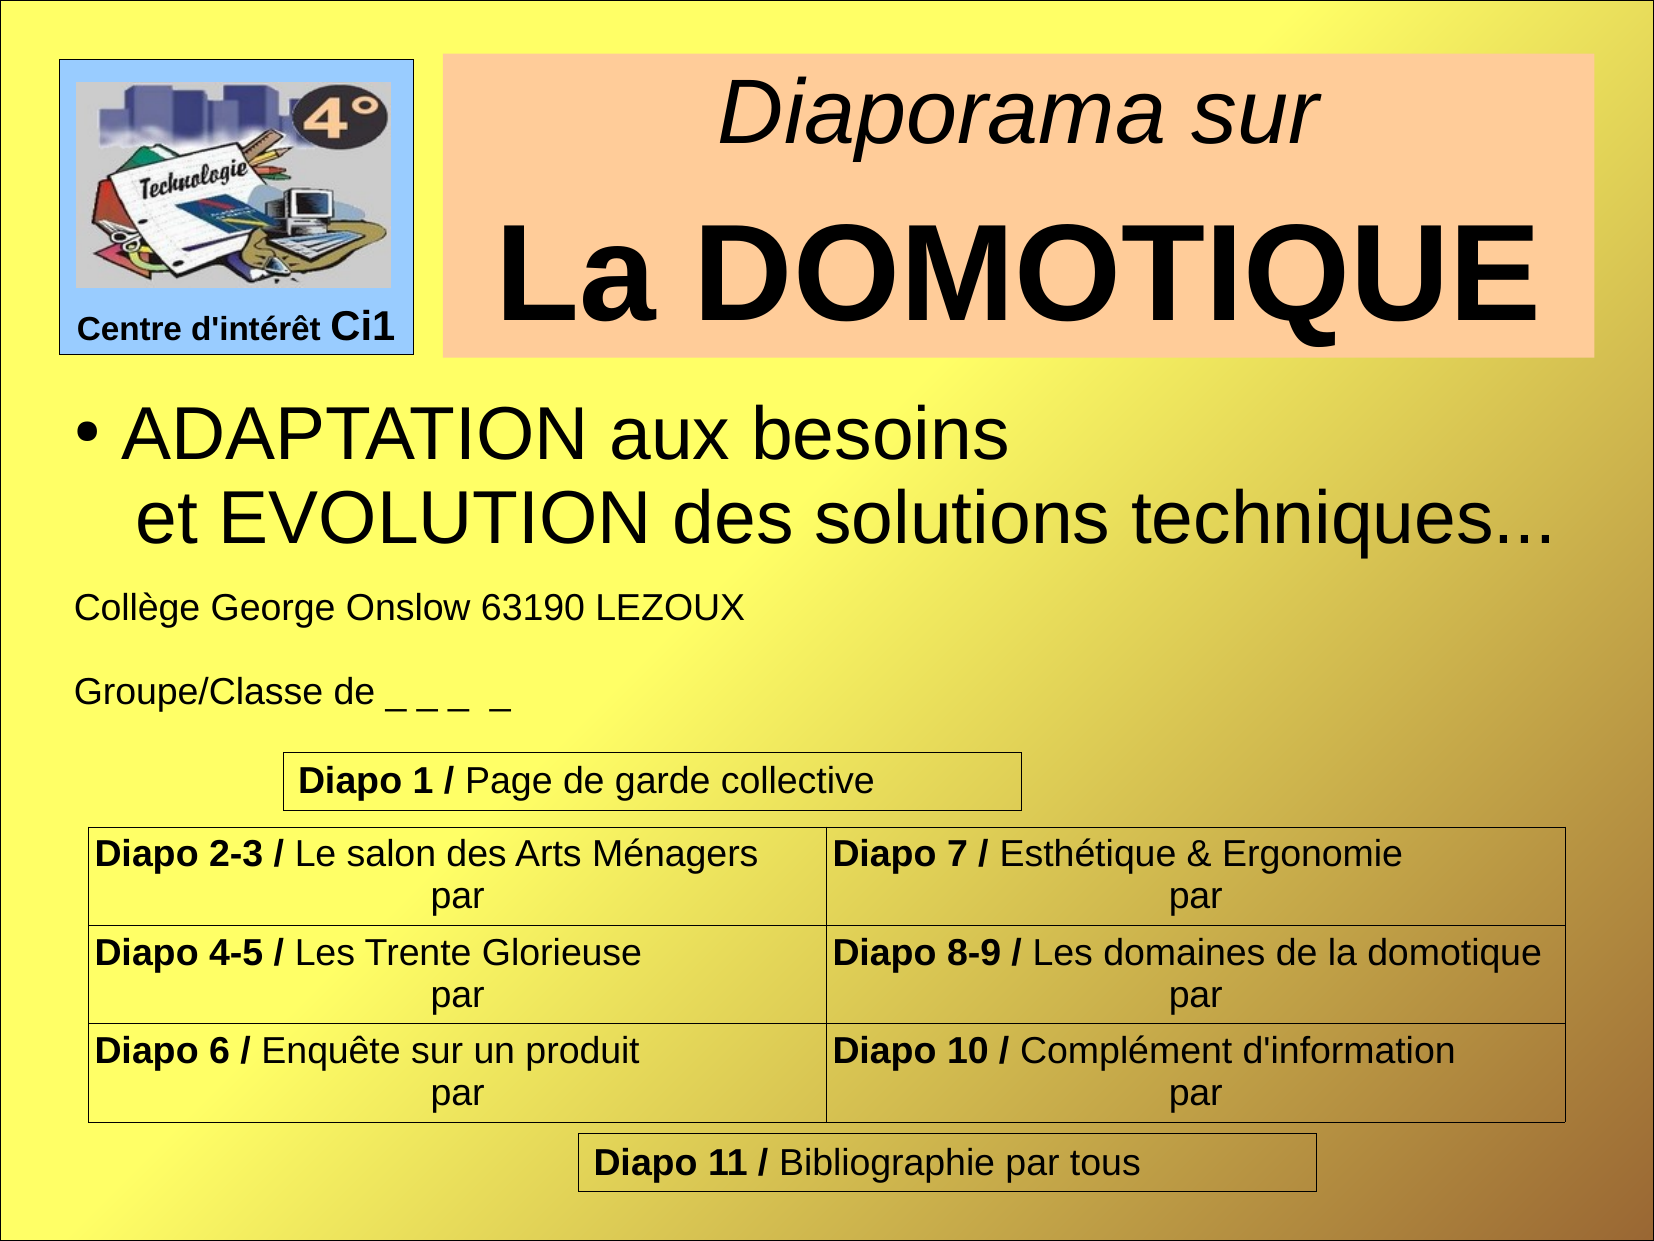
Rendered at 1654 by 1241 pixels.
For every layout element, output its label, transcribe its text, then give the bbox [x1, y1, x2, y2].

text_box Diapo 1 / Page de garde collective [283, 752, 1022, 811]
table_cell Diapo 10 / Complément d'information par [827, 1024, 1565, 1122]
text_box ADAPTATION aux besoins et EVOLUTION des solutions techniques... [59, 383, 1595, 567]
text_box Collège George Onslow 63190 LEZOUX Groupe/Classe de _ _ _ _ [59, 578, 768, 720]
text_box Diaporama sur La DOMOTIQUE [442, 53, 1595, 358]
text_box Diapo 11 / Bibliographie par tous [578, 1133, 1317, 1192]
table_header Diapo 2-3 / Le salon des Arts Ménagers par [89, 828, 826, 925]
table_cell Diapo 4-5 / Les Trente Glorieuse par [89, 926, 826, 1023]
text_box [0, 0, 1654, 1241]
table_cell Diapo 6 / Enquête sur un produit par [89, 1024, 826, 1122]
table_cell Diapo 8-9 / Les domaines de la domotique par [827, 926, 1565, 1023]
table_header Diapo 7 / Esthétique & Ergonomie par [827, 828, 1565, 925]
text_box Centre d'intérêt Ci1 [59, 295, 414, 358]
picture [76, 82, 391, 288]
